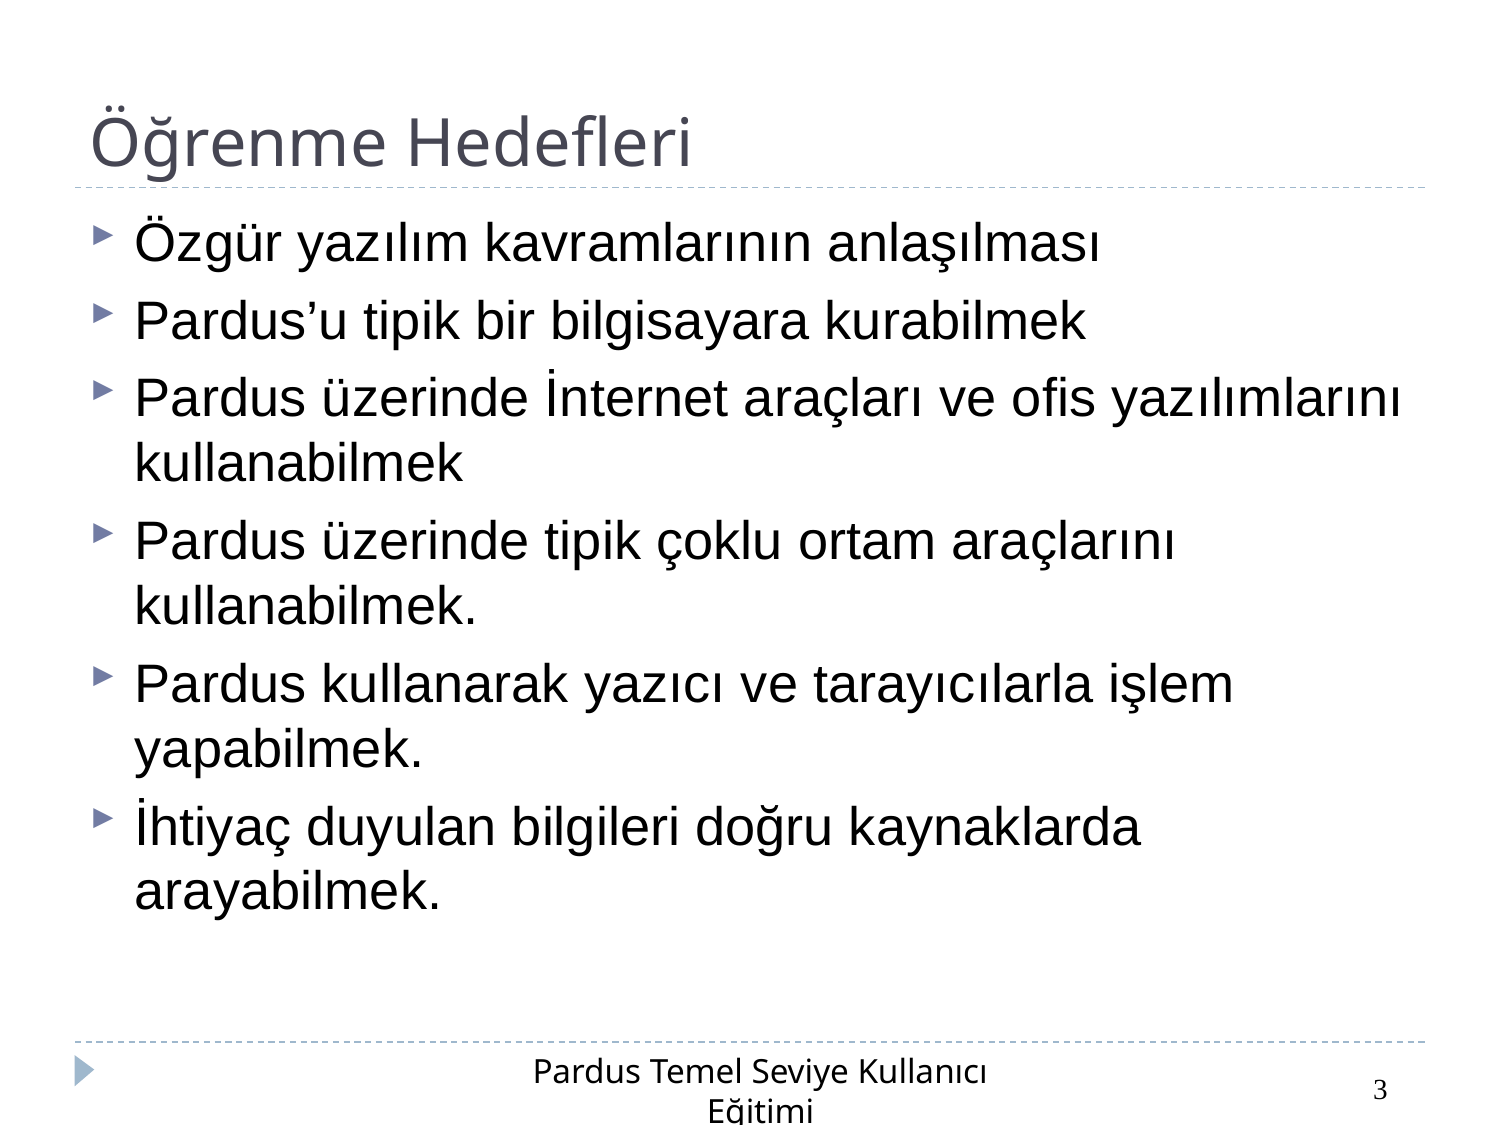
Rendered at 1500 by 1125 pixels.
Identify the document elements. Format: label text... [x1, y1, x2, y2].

list Özgür yazılım kavramlarının anlaşılması Pardus’u tipik bir bilgisayara kurabilmek Pardus üzerinde İnternet araçları ve ofis yazılımlarını kullanabilmek Pardus üzerinde tipik çoklu ortam araçlarını kullanabilmek. Pardus kullanarak yazıcı ve tarayıcılarla işlem yapabilmek. İhtiyaç duyulan bilgileri doğru kaynaklarda arayabilmek. [75, 200, 1425, 1010]
title Öğrenme Hedefleri [75, 24, 1425, 188]
